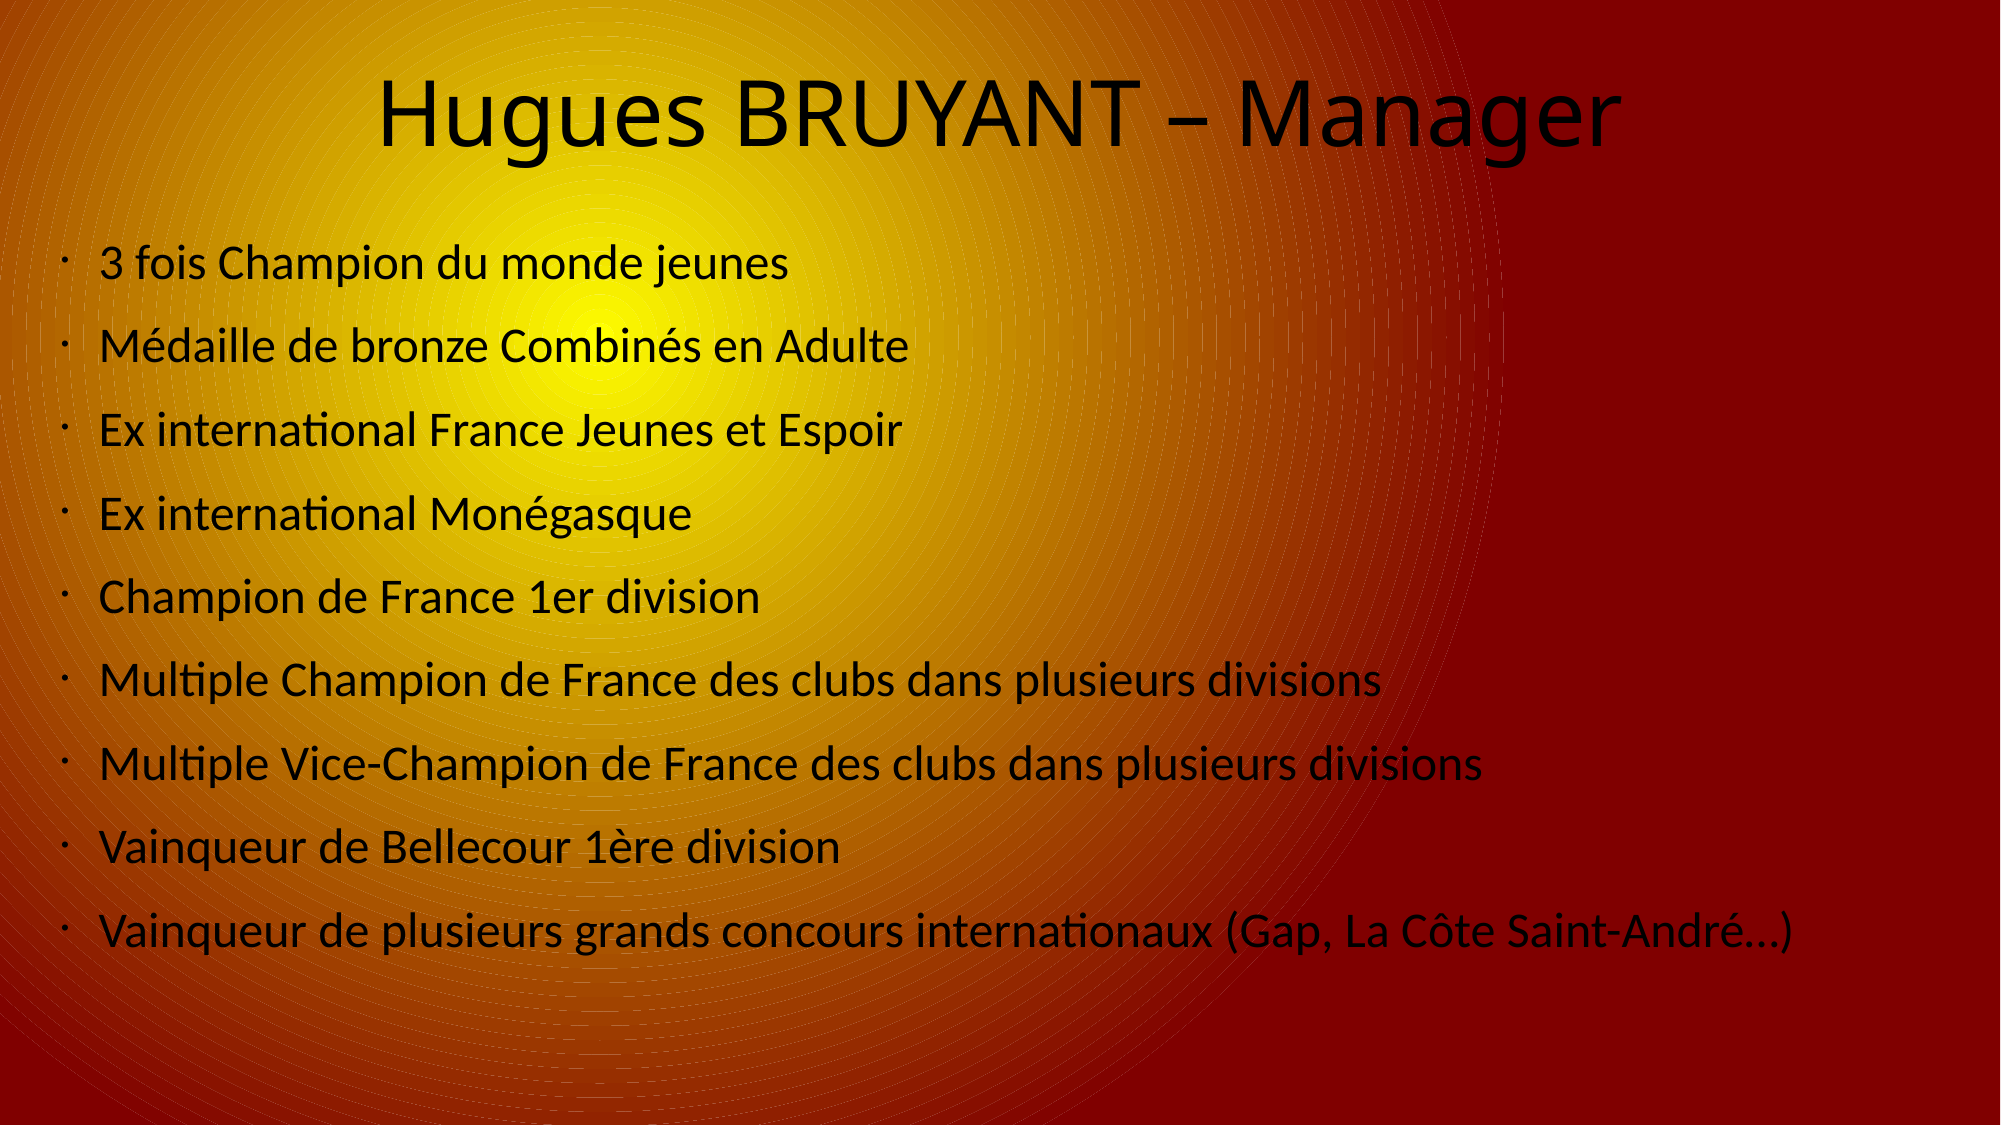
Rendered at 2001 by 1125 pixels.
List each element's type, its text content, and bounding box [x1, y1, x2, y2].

list 3 fois Champion du monde jeunes Médaille de bronze Combinés en Adulte Ex international France Jeunes et Espoir Ex international Monégasque Champion de France 1er division Multiple Champion de France des clubs dans plusieurs divisions Multiple Vice-Champion de France des clubs dans plusieurs divisions Vainqueur de Bellecour 1ère division Vainqueur de plusieurs grands concours internationaux (Gap, La Côte Saint-André…) [46, 228, 1985, 981]
title Hugues BRUYANT – Manager [137, 59, 1863, 228]
